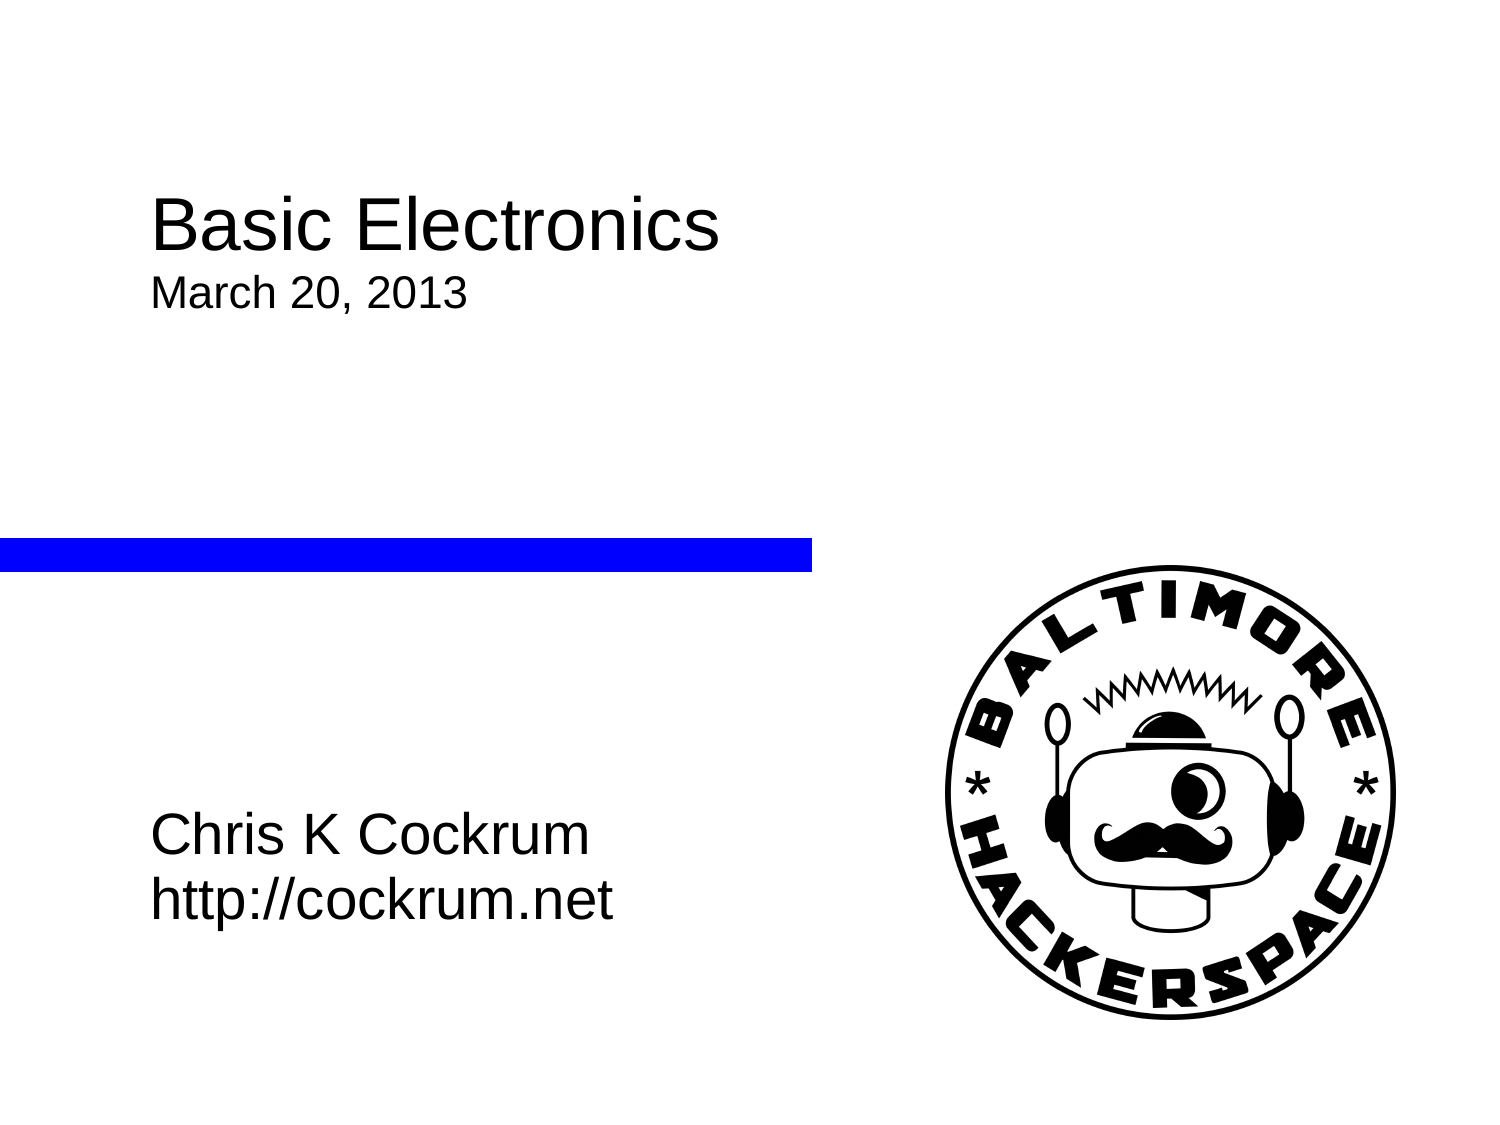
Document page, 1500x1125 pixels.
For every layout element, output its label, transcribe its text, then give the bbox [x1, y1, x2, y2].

subtitle Basic Electronics March 20, 2013 Chris K Cockrum http://cockrum.net [150, 43, 1425, 987]
picture [945, 565, 1396, 1021]
